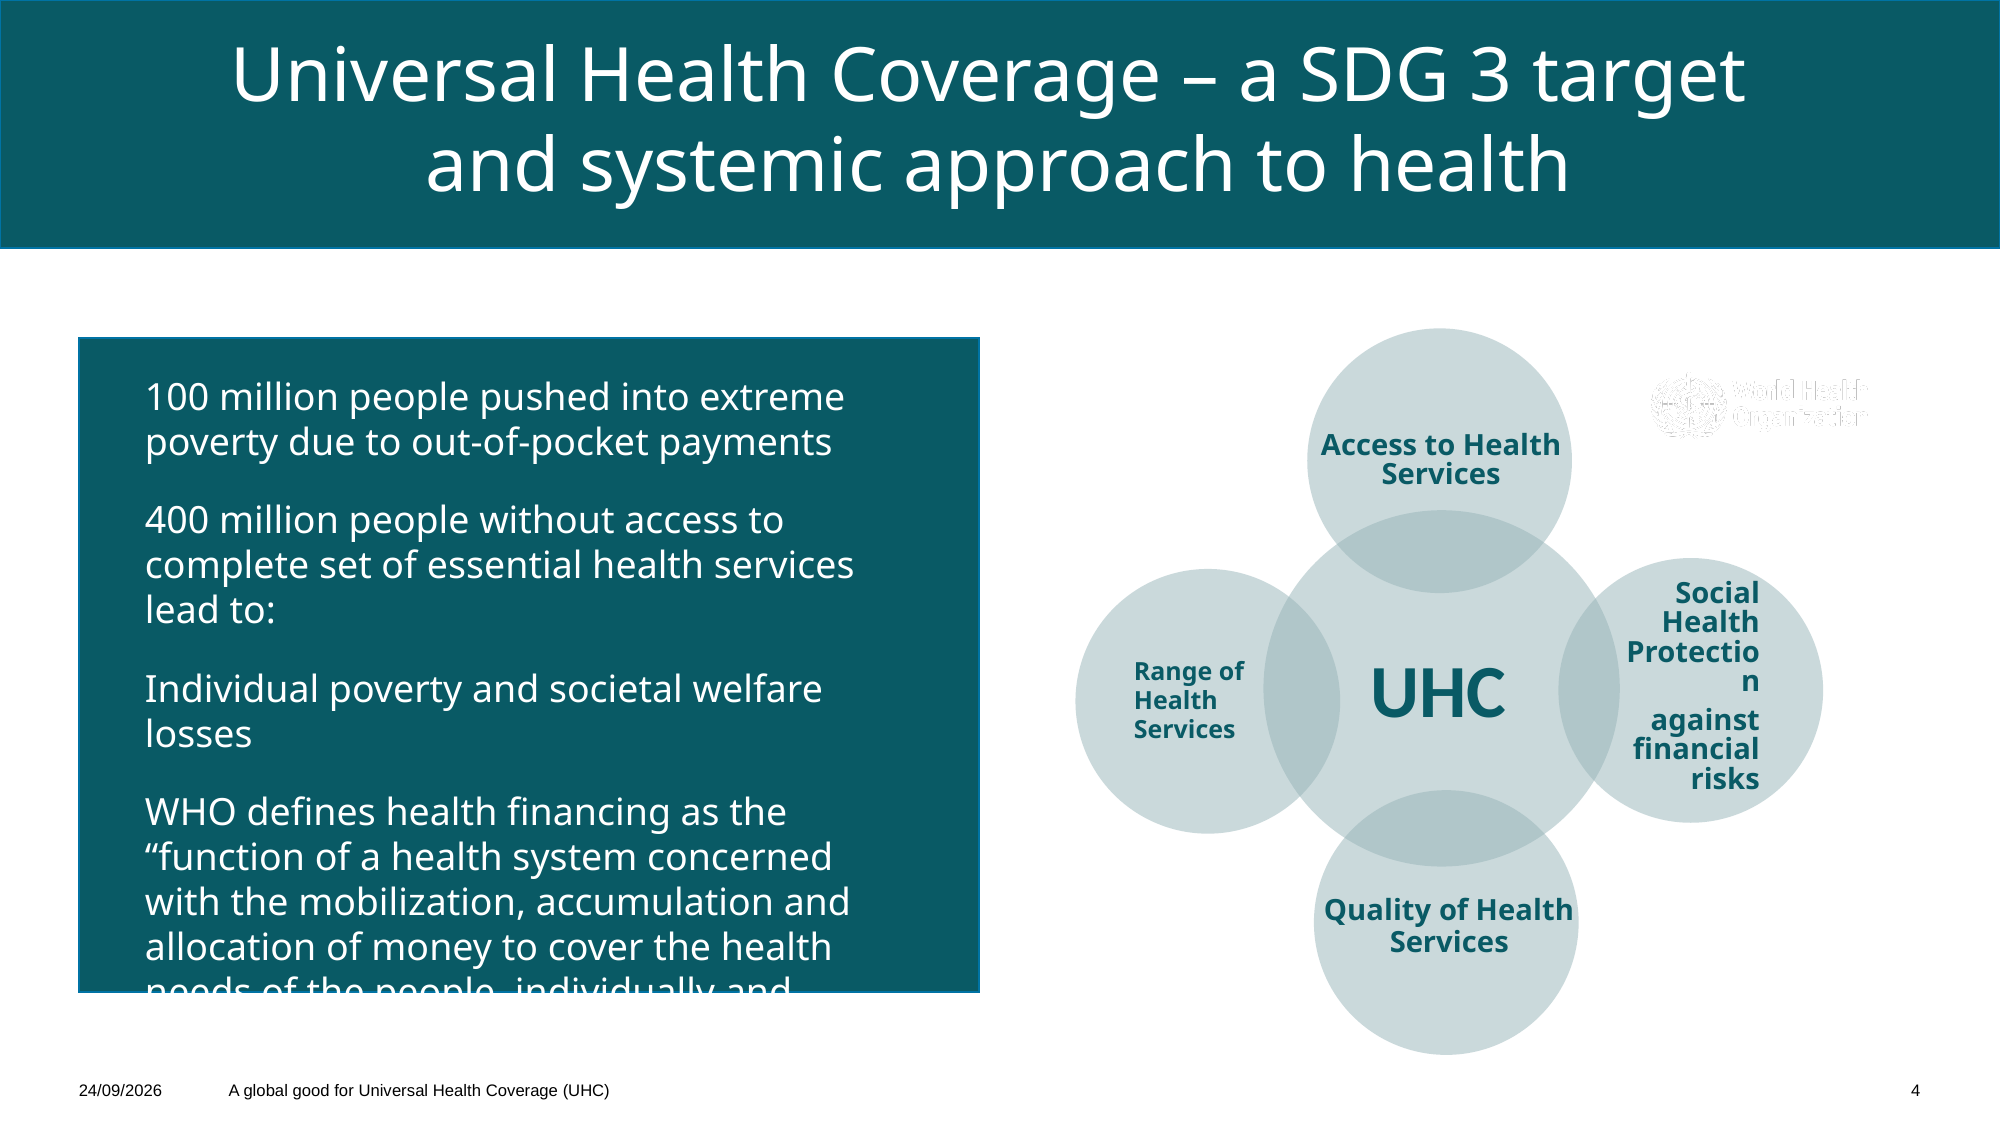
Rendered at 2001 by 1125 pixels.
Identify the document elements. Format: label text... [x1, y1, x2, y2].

text_box [78, 338, 980, 992]
text_box [151, 987, 161, 992]
text_box [480, 987, 490, 992]
text_box [1764, 580, 1824, 801]
text_box [1075, 594, 1604, 862]
picture [1596, 349, 1922, 463]
text_box Social Health Protection against financial risks [1604, 554, 1764, 821]
slide_number 19 [1872, 1079, 1921, 1109]
text_box [775, 987, 785, 992]
text_box Range of Health Services [1130, 590, 1264, 809]
text_box [174, 987, 184, 992]
text_box [615, 987, 625, 992]
text_box Universal Health Coverage – a SDG 3 target and systemic approach to health [77, 19, 1921, 215]
text_box [1307, 429, 1311, 492]
text_box UHC [1261, 635, 1616, 740]
text_box [0, 0, 2000, 248]
text_box [553, 987, 563, 992]
text_box 100 million people pushed into extreme poverty due to out-of-pocket payments 400 million people without access to complete set of essential health services lead to: Individual poverty and societal welfare losses WHO defines health financing as the “function of a health system concerned with the mobilization, accumulation and allocation of money to cover the health needs of the people, individually and collectively, in the health system”. [130, 365, 925, 881]
text_box [1316, 328, 1564, 413]
text_box [531, 987, 541, 992]
text_box [1313, 886, 1319, 959]
text_box [349, 987, 359, 992]
footer A global good for Universal Health Coverage (UHC) [228, 1079, 873, 1125]
text_box [1333, 992, 1559, 1055]
text_box [403, 987, 413, 992]
text_box [448, 987, 458, 992]
text_box [267, 987, 278, 992]
text_box [1136, 509, 1604, 635]
text_box [752, 987, 762, 992]
text_box Access to Health Services [1311, 413, 1571, 509]
text_box [381, 987, 391, 992]
text_box [195, 987, 205, 992]
slide_number 13/06/2020 [78, 1079, 209, 1109]
text_box [216, 987, 226, 992]
text_box Quality of Health Services [1319, 862, 1579, 992]
text_box [327, 987, 337, 992]
text_box [424, 987, 435, 992]
